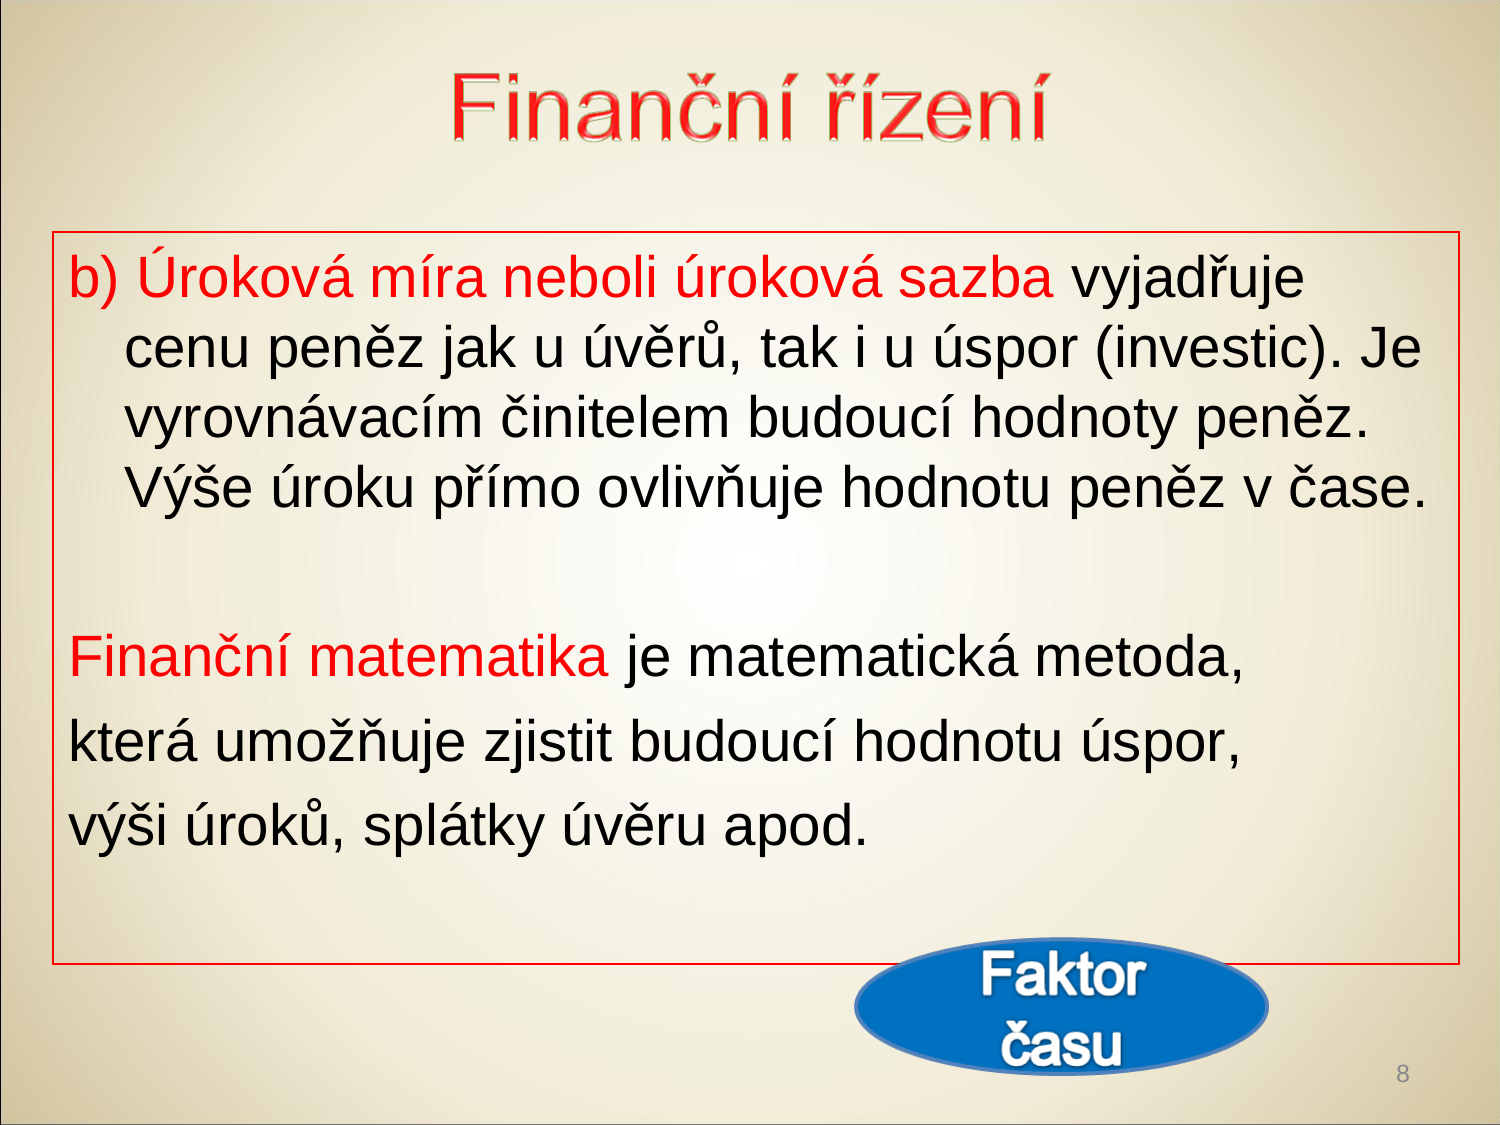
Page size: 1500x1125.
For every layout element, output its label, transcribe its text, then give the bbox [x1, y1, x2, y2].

list b) Úroková míra neboli úroková sazba vyjadřuje cenu peněz jak u úvěrů, tak i u úspor (investic). Je vyrovnávacím činitelem budoucí hodnoty peněz. Výše úroku přímo ovlivňuje hodnotu peněz v čase. Finanční matematika je matematická metoda, která umožňuje zjistit budoucí hodnotu úspor, výši úroků, splátky úvěru apod. [53, 231, 1459, 965]
picture [0, 0, 1500, 1125]
text_box [288, 20, 1212, 171]
text_box <číslo> [1074, 1042, 1426, 1103]
